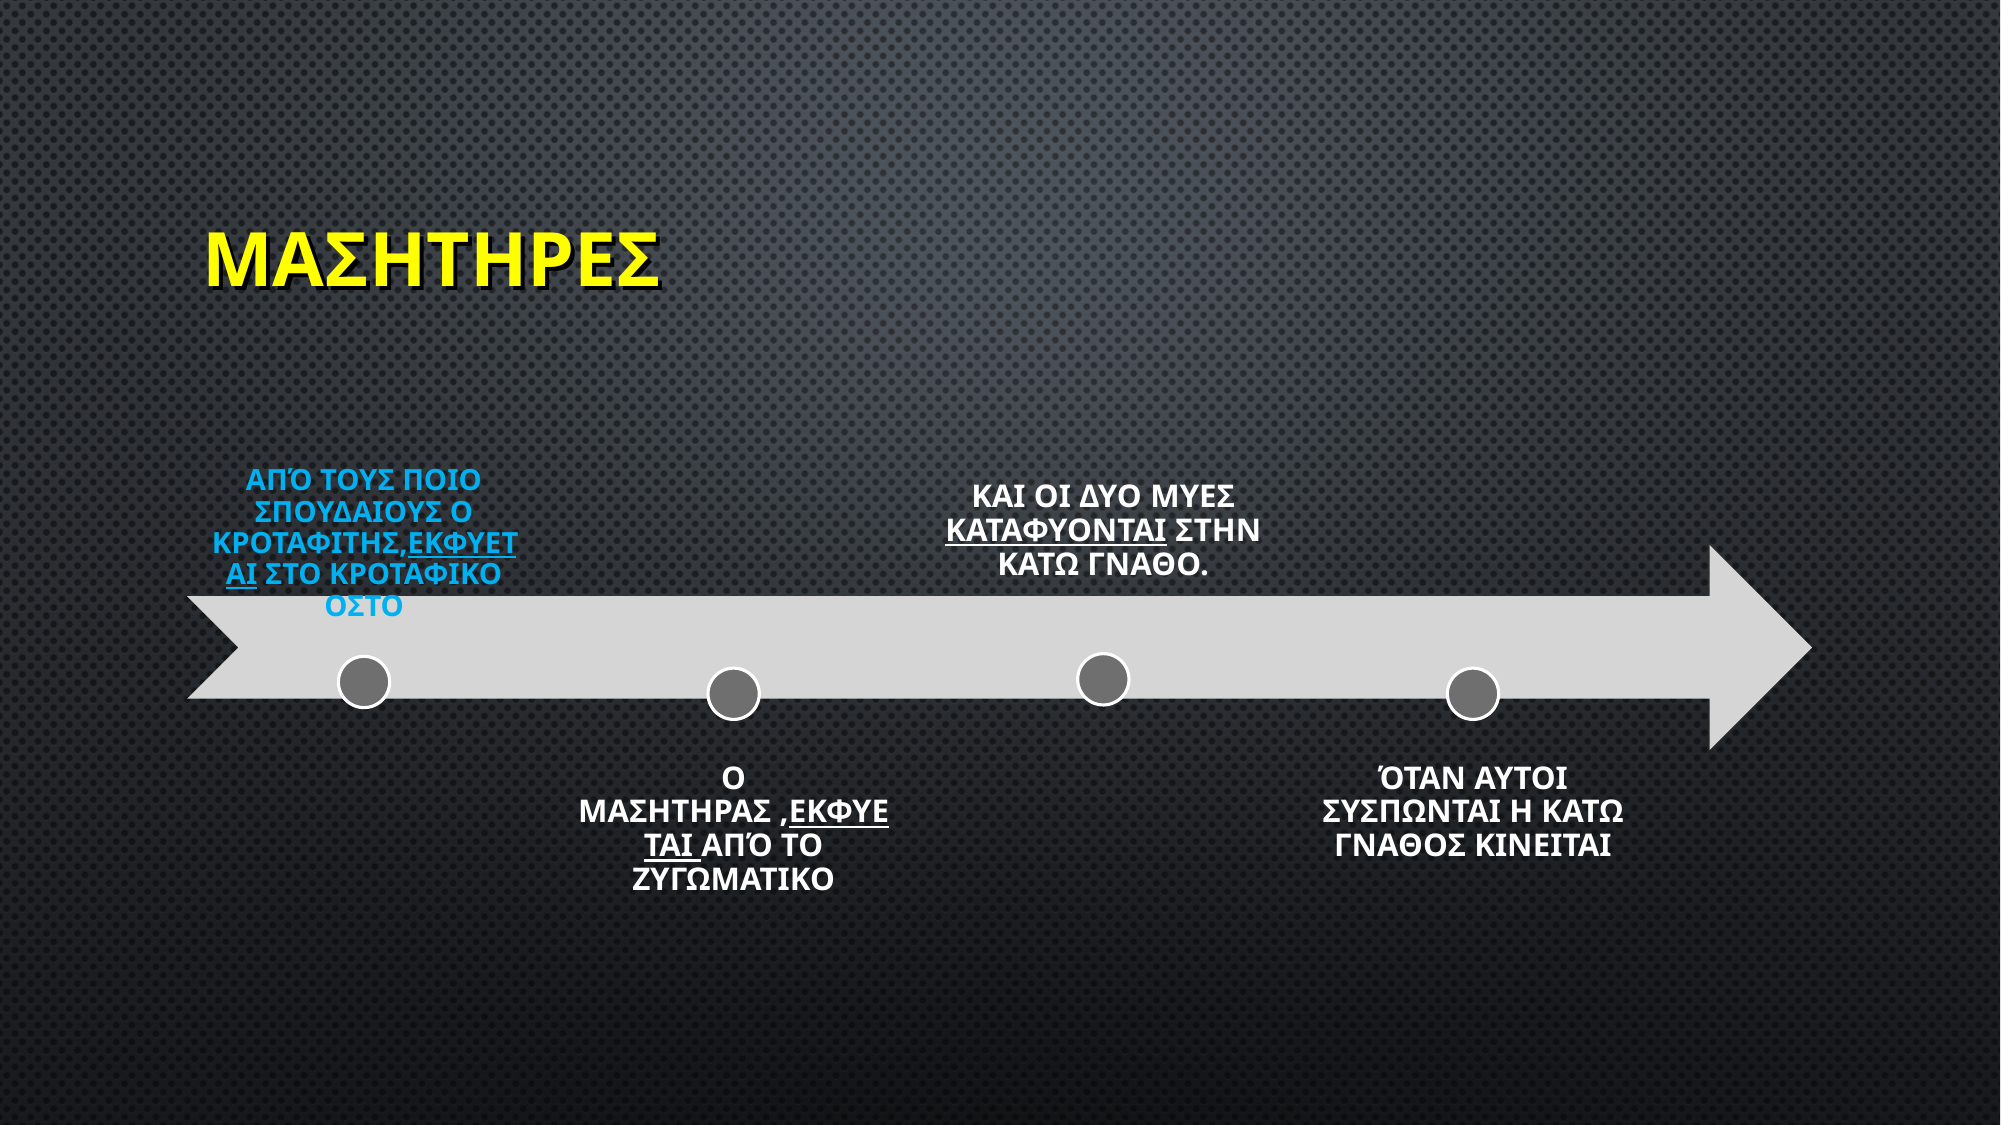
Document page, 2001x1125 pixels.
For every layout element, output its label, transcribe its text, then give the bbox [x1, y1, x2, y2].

text_box ΚΑΙ ΟΙ ΔΥΟ ΜΥΕΣ ΚΑΤΑΦΥΟΝΤΑΙ ΣΤΗΝ ΚΑΤΩ ΓΝΑΘΟ. [927, 451, 1280, 600]
text_box [187, 544, 1813, 751]
text_box Ο ΜΑΣΗΤΗΡΑΣ ,ΕΚΦΥΕΤΑΙ ΑΠΌ ΤΟ ΖΥΓΩΜΑΤΙΚΟ [557, 744, 910, 950]
text_box [387, 608, 397, 613]
text_box ΌΤΑΝ ΑΥΤΟΙ ΣΥΣΠΩΝΤΑΙ Η ΚΑΤΩ ΓΝΑΘΟΣ ΚΙΝΕΙΤΑΙ [1296, 744, 1650, 950]
text_box [331, 608, 341, 613]
title ΜΑΣΗΤΗΡΕΣ [187, 99, 837, 413]
text_box ΑΠΌ ΤΟΥΣ ΠΟΙΟ ΣΠΟΥΔΑΙΟΥΣ Ο ΚΡΟΤΑΦΙΤΗΣ,ΕΚΦΥΕΤΑΙ ΣΤΟ ΚΡΟΤΑΦΙΚΟ ΟΣΤΟ [187, 449, 541, 608]
